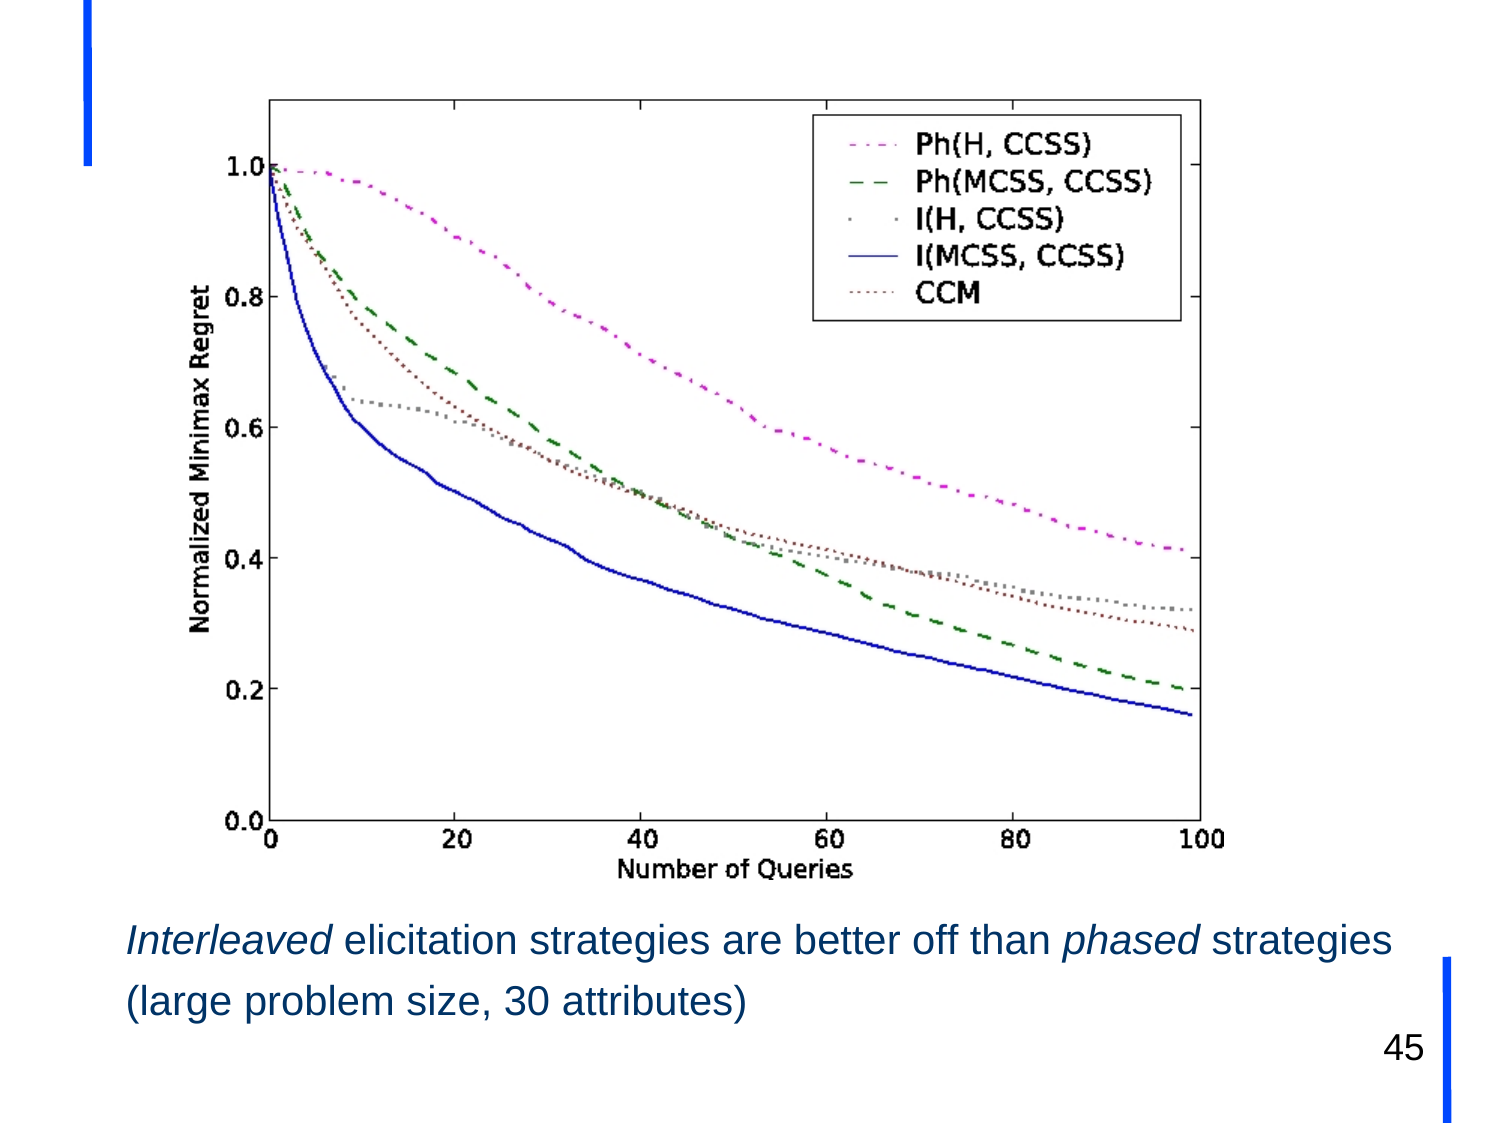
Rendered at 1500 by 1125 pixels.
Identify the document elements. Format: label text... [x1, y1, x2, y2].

list Interleaved elicitation strategies are better off than phased strategies (large problem size, 30 attributes) [0, 915, 1477, 1085]
picture [188, 98, 1224, 880]
